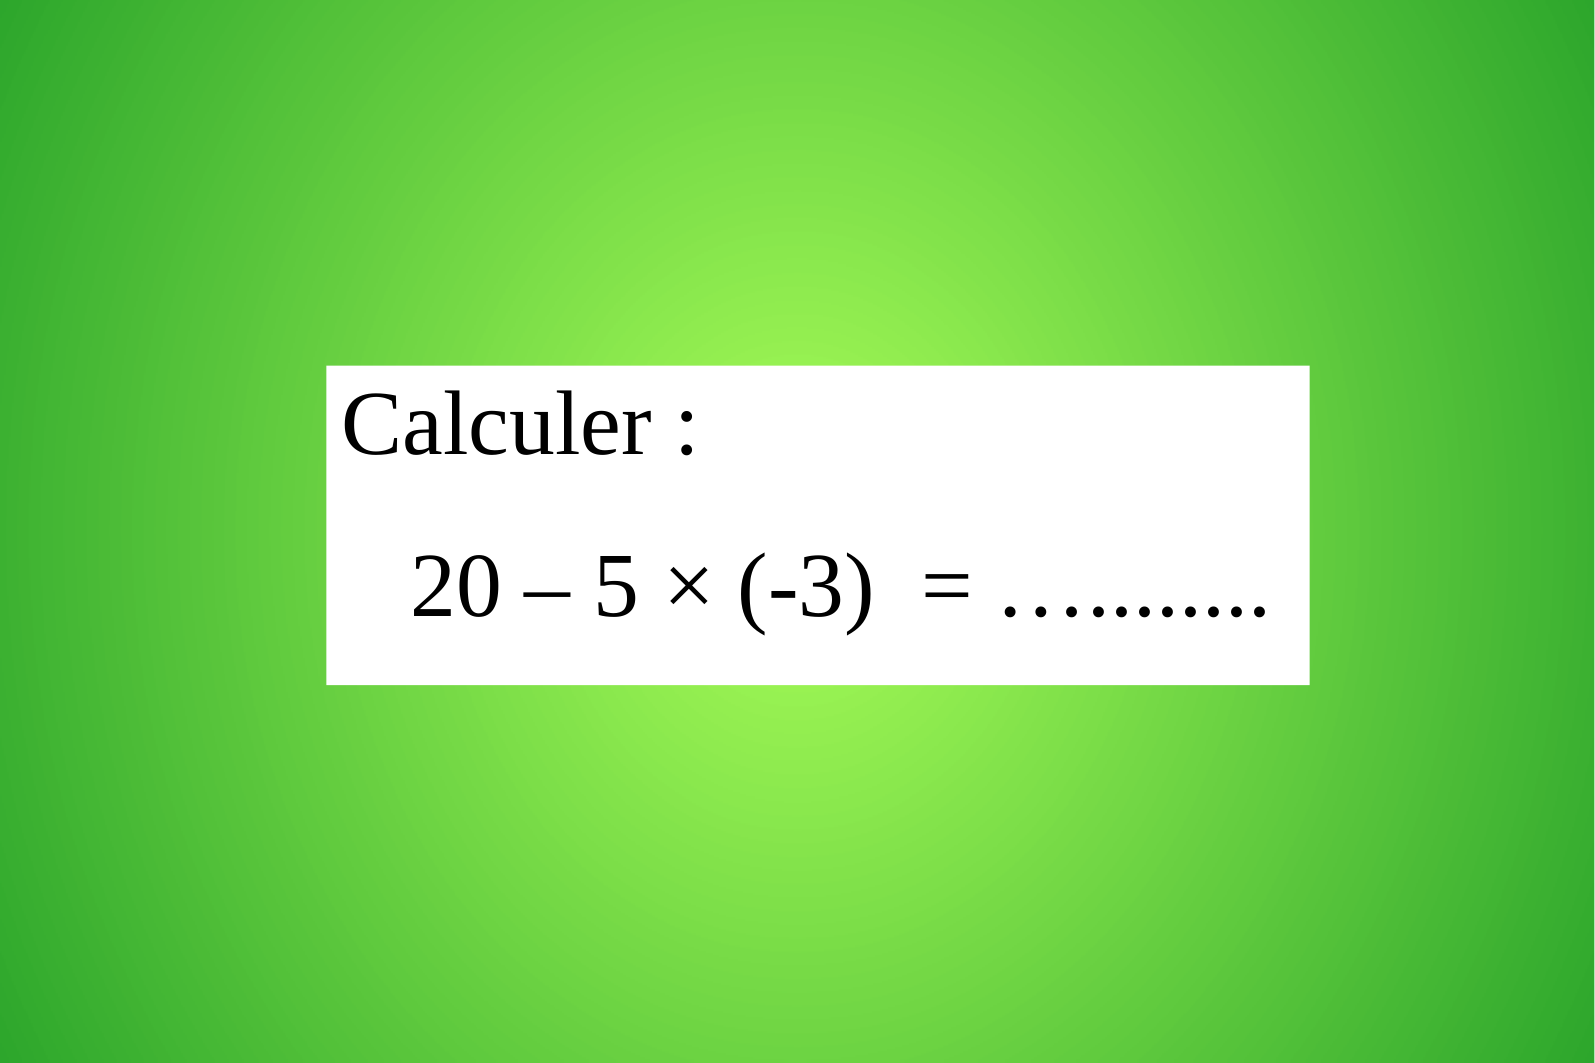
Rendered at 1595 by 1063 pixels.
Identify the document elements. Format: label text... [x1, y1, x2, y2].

text_box Calculer : 20 – 5 × (-3) = …........ [326, 365, 1310, 686]
picture [0, 0, 1595, 1063]
